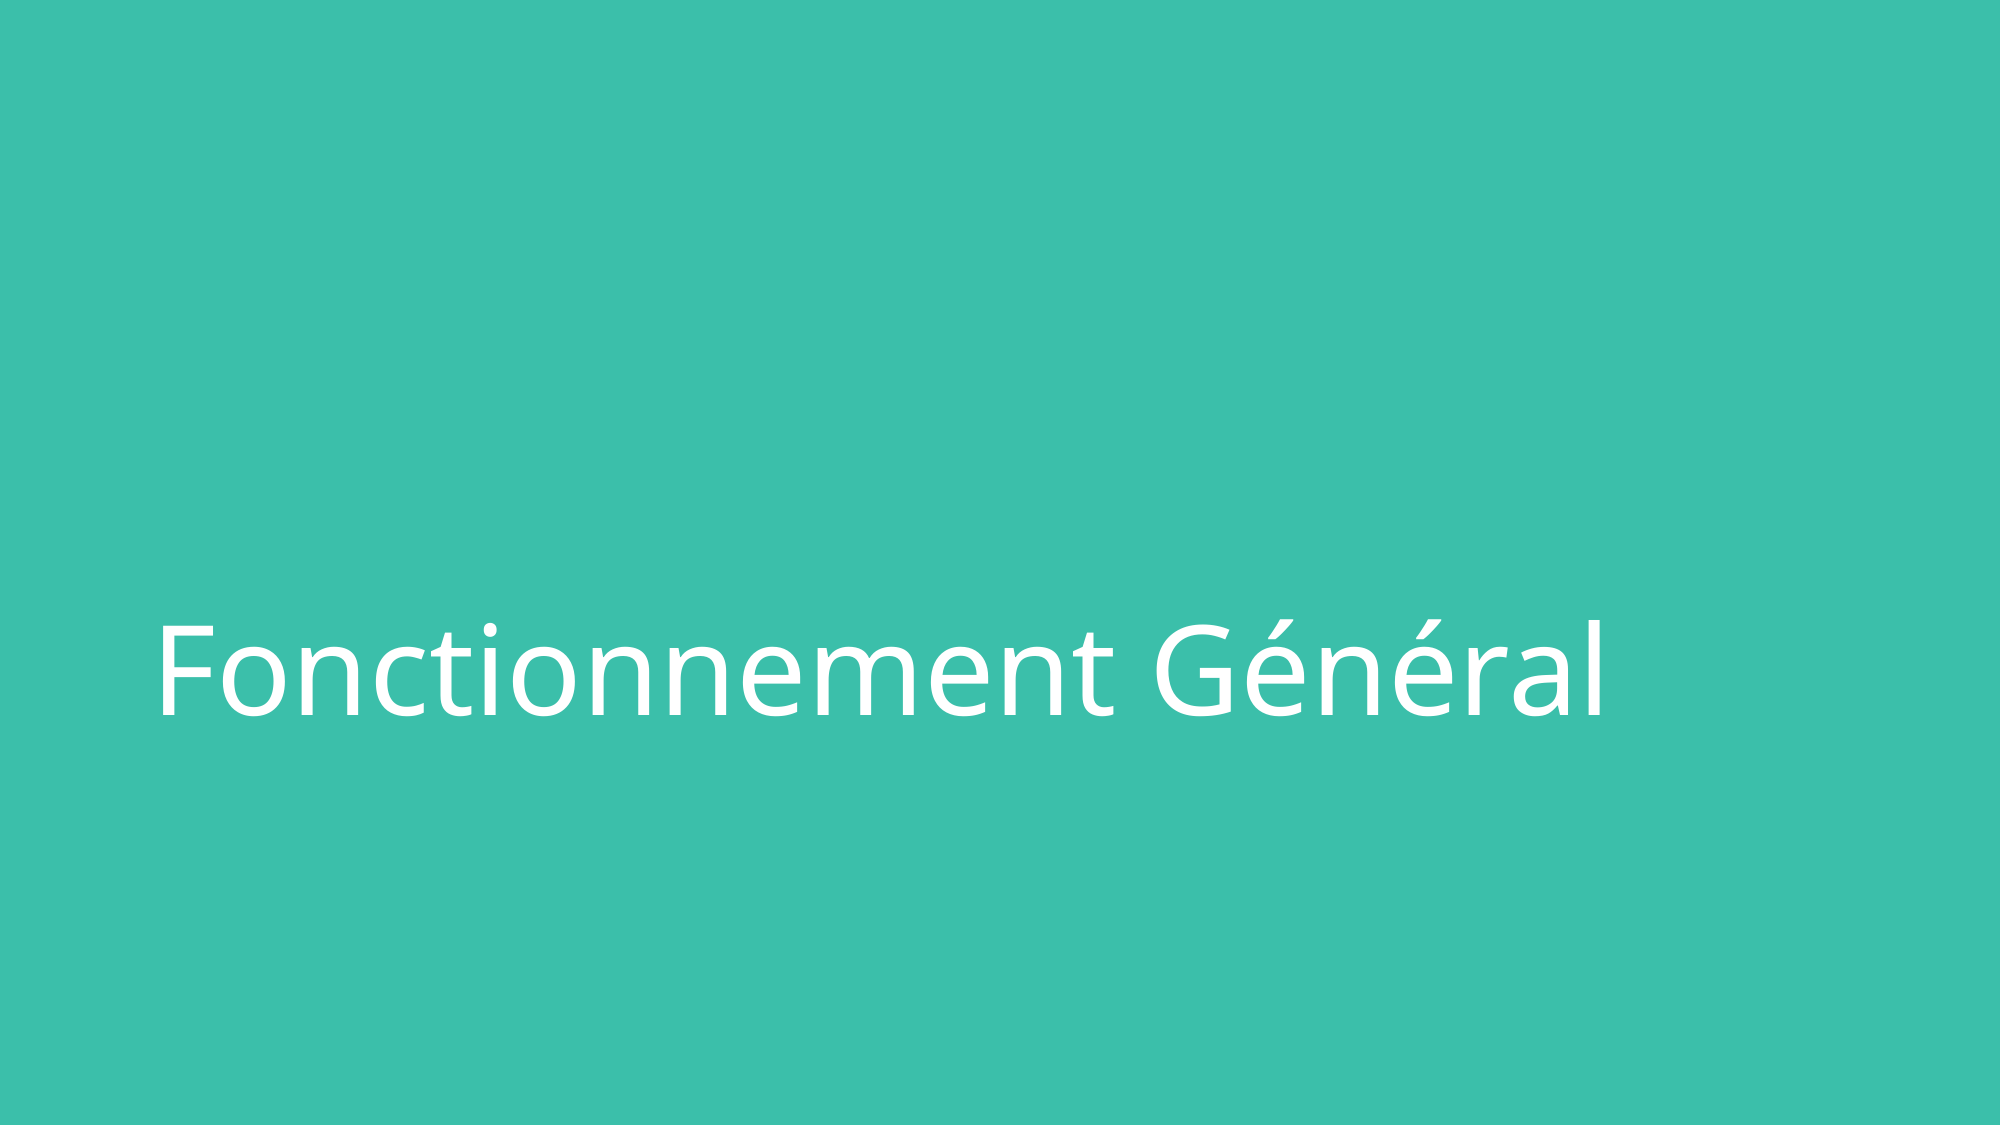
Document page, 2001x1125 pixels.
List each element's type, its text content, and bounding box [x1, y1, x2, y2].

title Fonctionnement Général [136, 280, 1862, 749]
